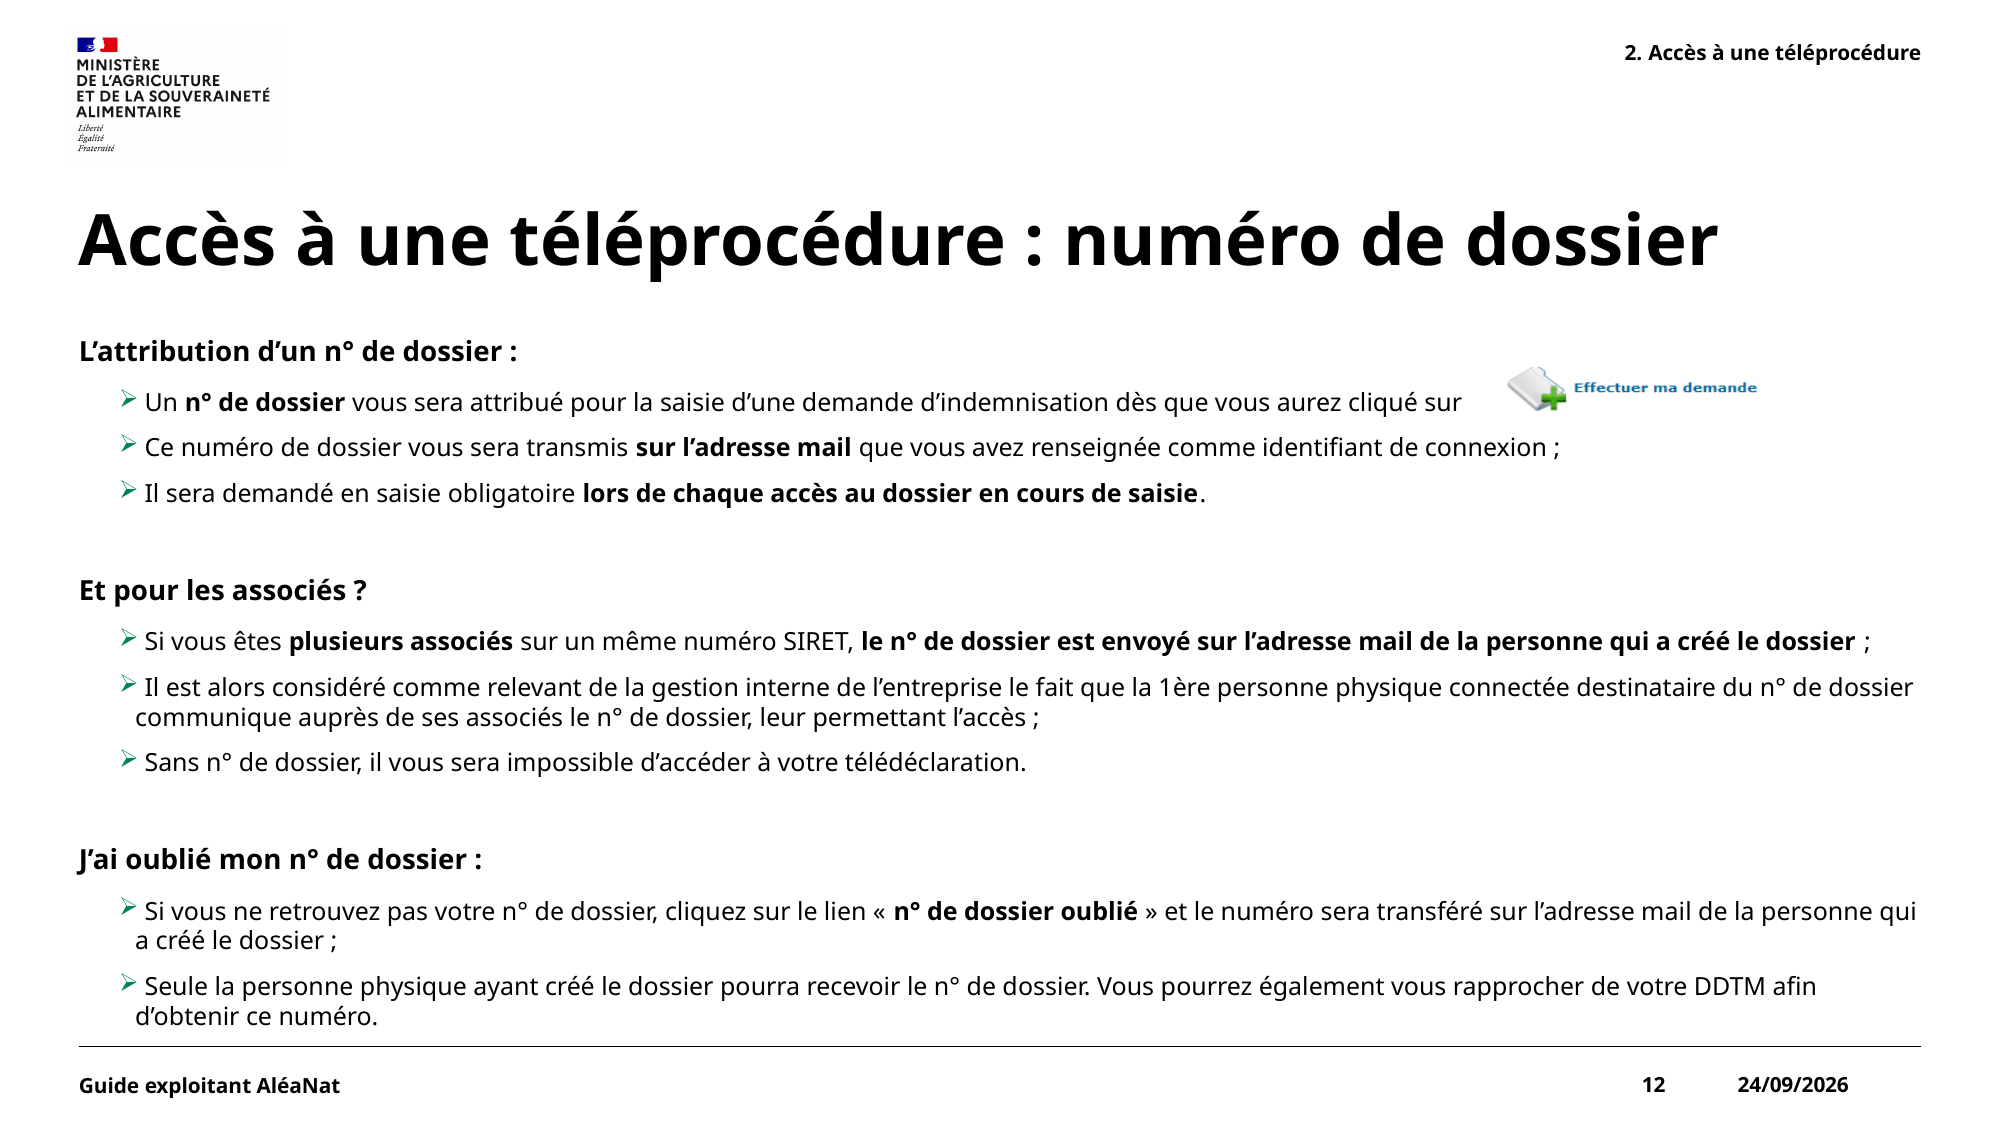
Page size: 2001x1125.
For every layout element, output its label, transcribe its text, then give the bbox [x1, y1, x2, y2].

title Accès à une téléprocédure : numéro de dossier [78, 165, 1922, 321]
list L’attribution d’un n° de dossier : Un n° de dossier vous sera attribué pour la saisie d’une demande d’indemnisation dès que vous aurez cliqué sur Ce numéro de dossier vous sera transmis sur l’adresse mail que vous avez renseignée comme identifiant de connexion ; Il sera demandé en saisie obligatoire lors de chaque accès au dossier en cours de saisie. Et pour les associés ? Si vous êtes plusieurs associés sur un même numéro SIRET, le n° de dossier est envoyé sur l’adresse mail de la personne qui a créé le dossier ; Il est alors considéré comme relevant de la gestion interne de l’entreprise le fait que la 1ère personne physique connectée destinataire du n° de dossier communique auprès de ses associés le n° de dossier, leur permettant l’accès ; Sans n° de dossier, il vous sera impossible d’accéder à votre télédéclaration. J’ai oublié mon n° de dossier : Si vous ne retrouvez pas votre n° de dossier, cliquez sur le lien « n° de dossier oublié » et le numéro sera transféré sur l’adresse mail de la personne qui a créé le dossier ; Seule la personne physique ayant créé le dossier pourra recevoir le n° de dossier. Vous pourrez également vous rapprocher de votre DDTM afin d’obtenir ce numéro. [78, 333, 1922, 1034]
footer Guide exploitant AléaNat [78, 1046, 1371, 1125]
picture [1503, 367, 1762, 412]
list Accès à une téléprocédure [724, 39, 1922, 119]
picture [63, 23, 284, 165]
